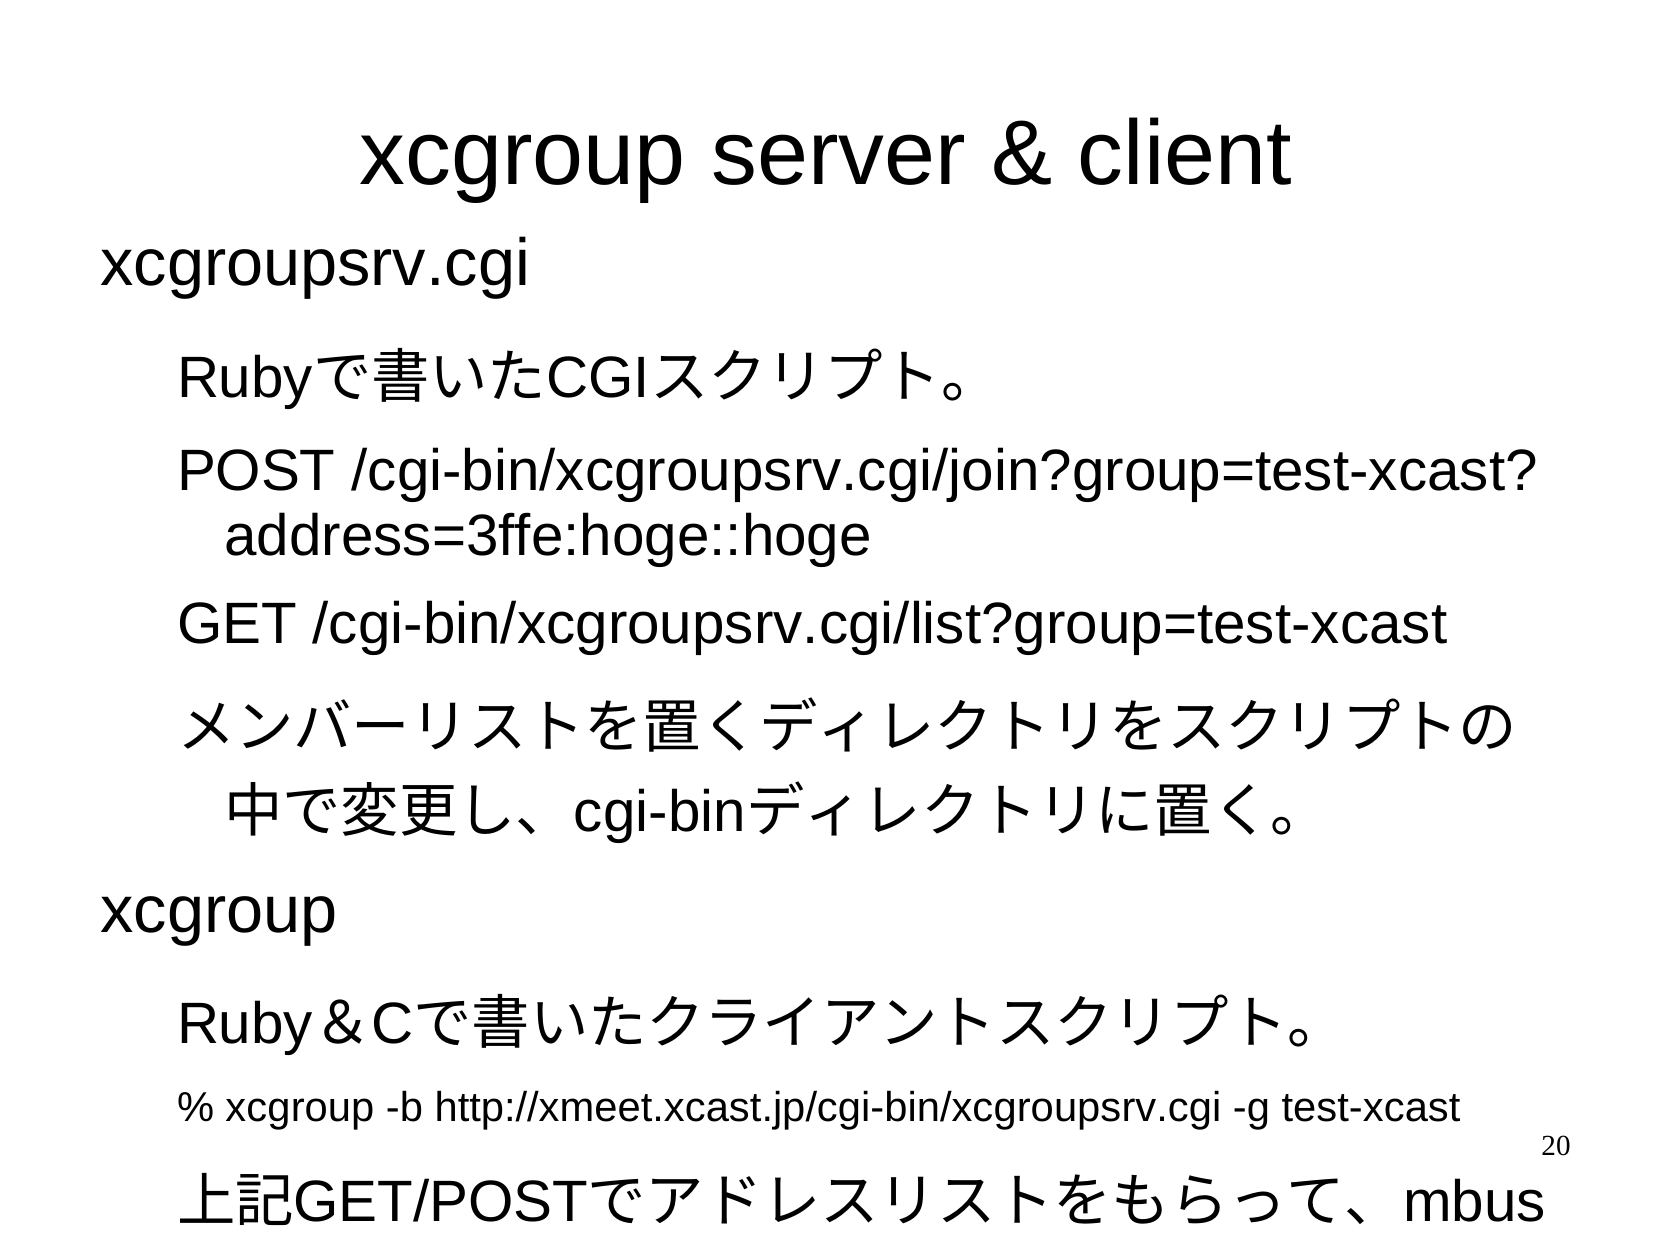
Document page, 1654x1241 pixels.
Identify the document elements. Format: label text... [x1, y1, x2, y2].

title xcgroup server & client [82, 49, 1571, 225]
list xcgroupsrv.cgi Rubyで書いたCGIスクリプト。 POST /cgi-bin/xcgroupsrv.cgi/join?group=test-xcast?address=3ffe:hoge::hoge GET /cgi-bin/xcgroupsrv.cgi/list?group=test-xcast メンバーリストを置くディレクトリをスクリプトの中で変更し、cgi-binディレクトリに置く。 xcgroup Ruby＆Cで書いたクライアントスクリプト。 % xcgroup -b http://xmeet.xcast.jp/cgi-bin/xcgroupsrv.cgi -g test-xcast 上記GET/POSTでアドレスリストをもらって、mbus経由でXCASTプログラムに流す。 [82, 225, 1571, 1199]
